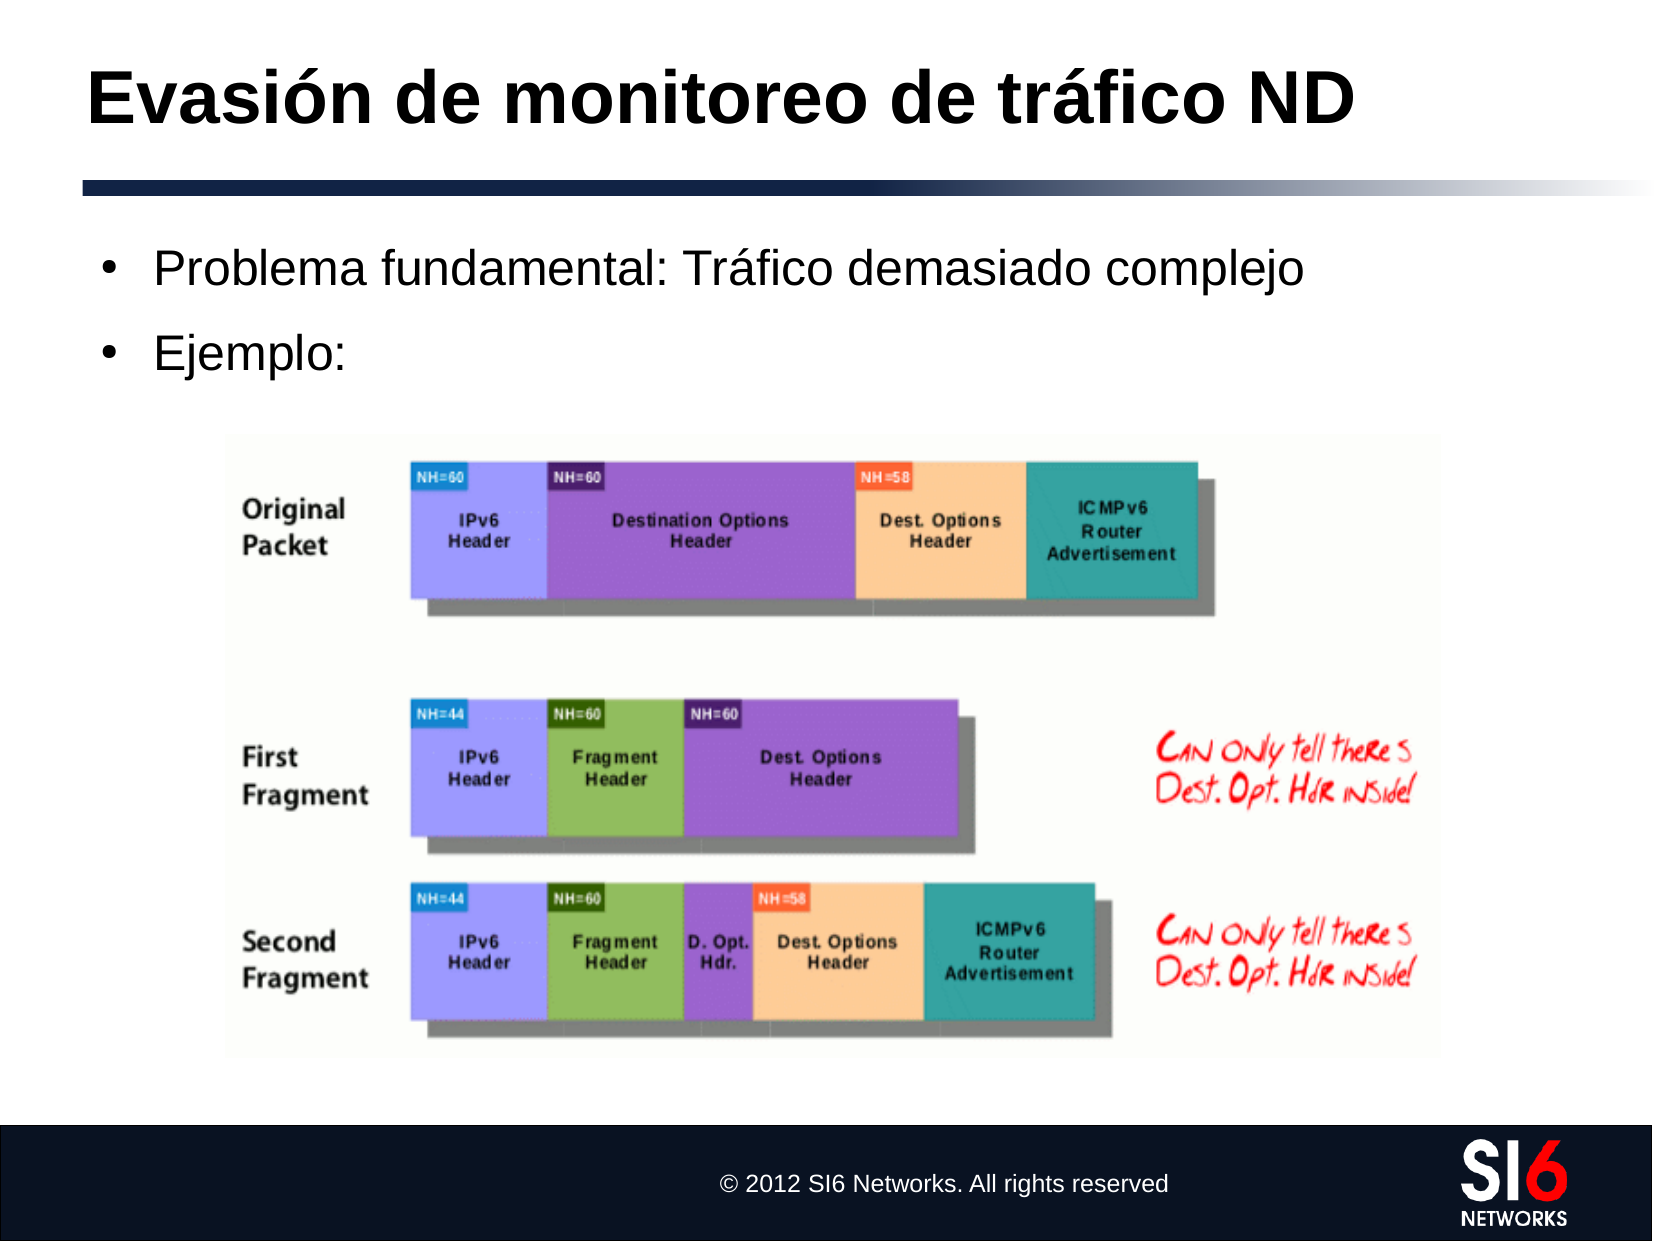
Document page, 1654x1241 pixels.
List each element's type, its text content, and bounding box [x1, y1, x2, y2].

list Problema fundamental: Tráfico demasiado complejo Ejemplo: [82, 240, 1571, 1059]
title Evasión de monitoreo de tráfico ND [86, 30, 1576, 166]
picture [1461, 1139, 1567, 1226]
picture [225, 434, 1441, 1058]
